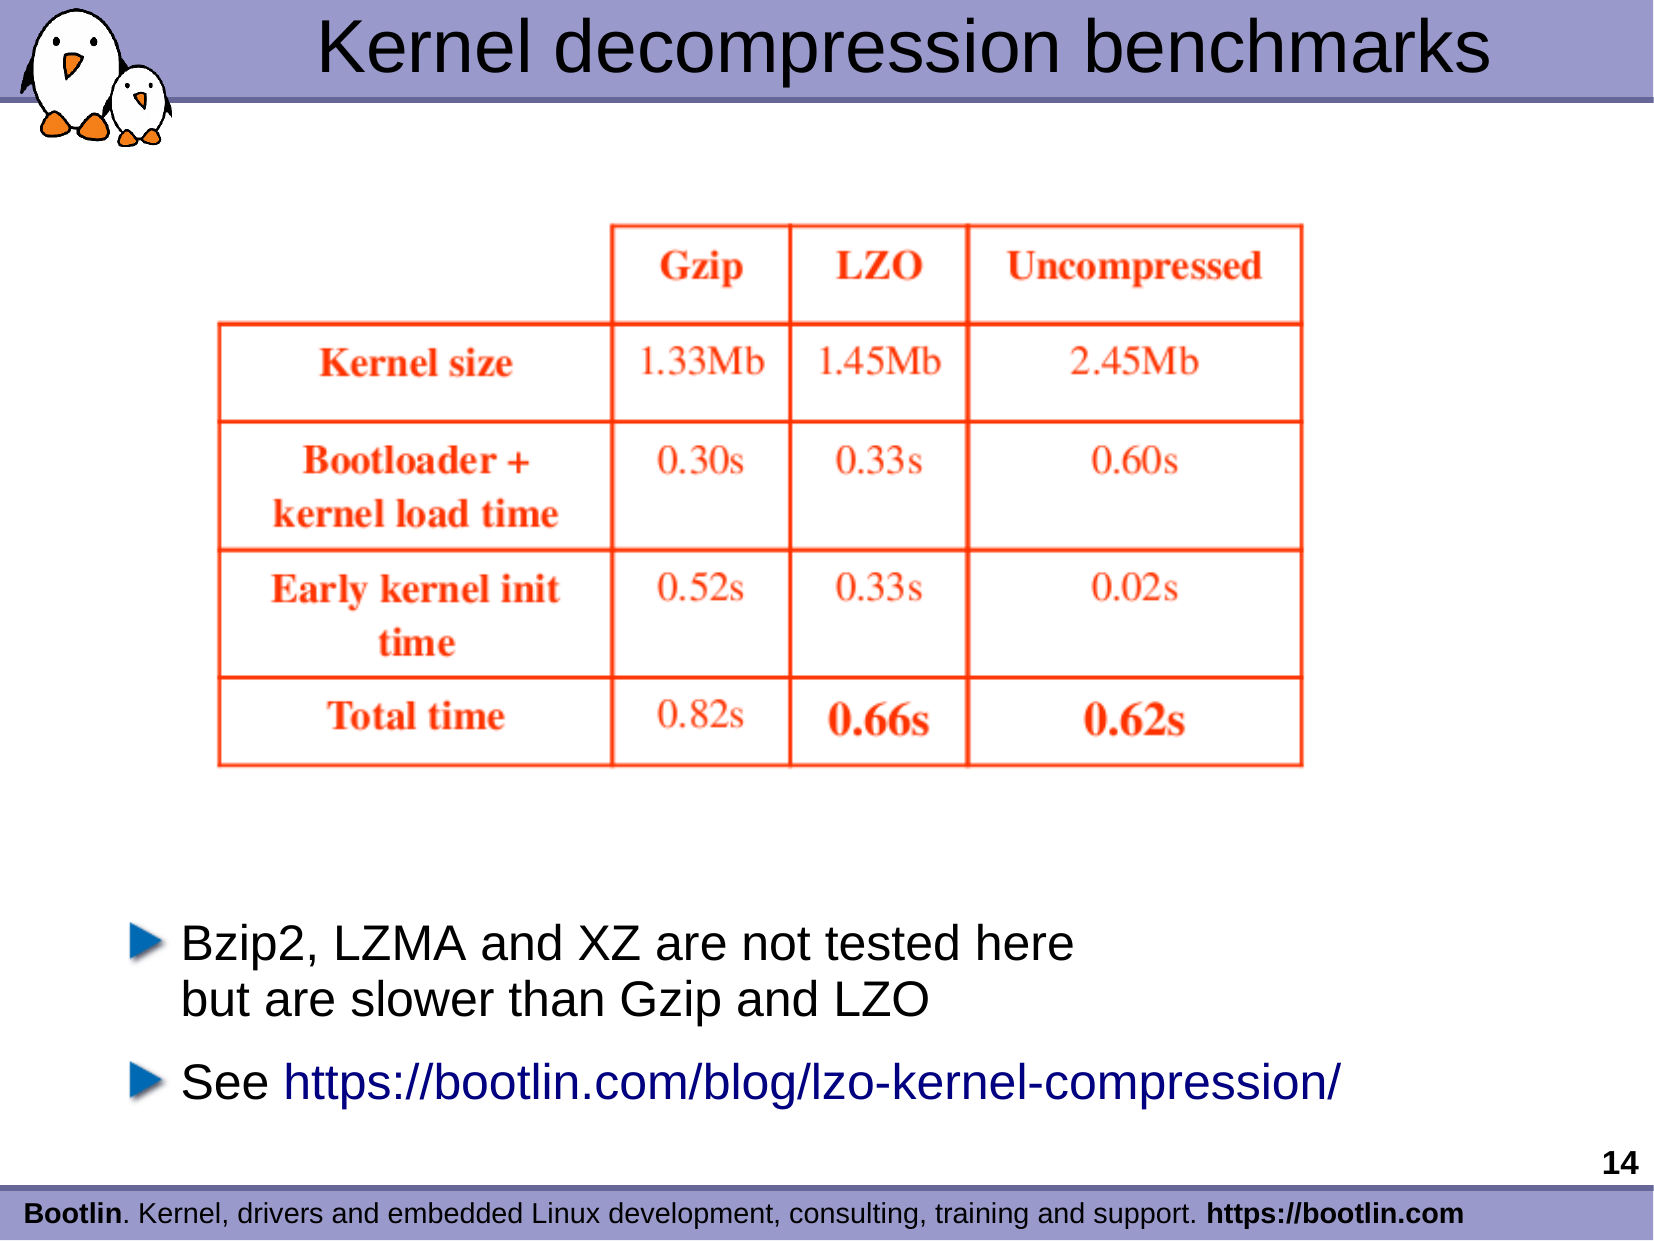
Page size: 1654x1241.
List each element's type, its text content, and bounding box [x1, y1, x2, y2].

picture [20, 8, 172, 147]
title Kernel decompression benchmarks [178, 0, 1631, 94]
picture [188, 196, 1330, 805]
list Bzip2, LZMA and XZ are not tested here but are slower than Gzip and LZO See https://bootlin.com/blog/lzo-kernel-compression/ [109, 915, 1633, 1129]
